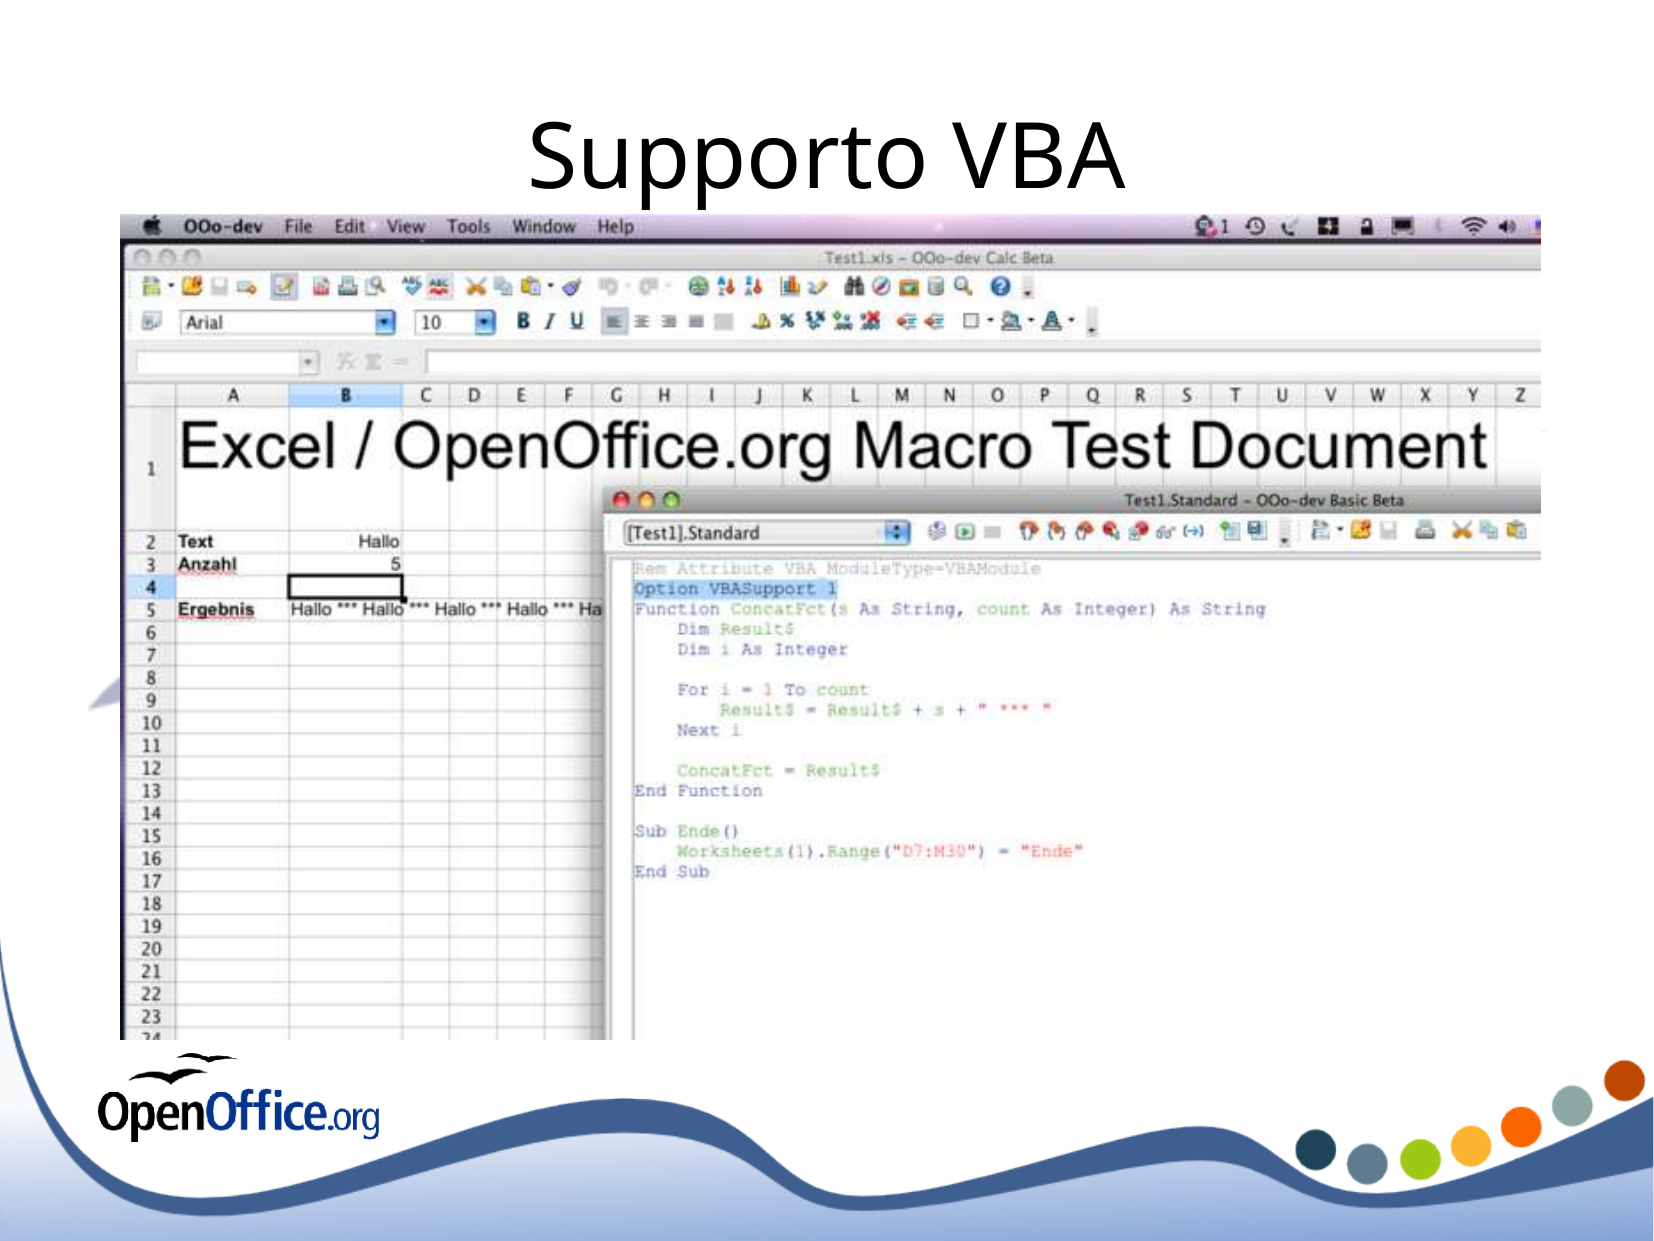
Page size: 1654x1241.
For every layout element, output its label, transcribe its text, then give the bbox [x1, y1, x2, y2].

picture [0, 250, 1654, 1241]
title Supporto VBA [82, 56, 1571, 250]
